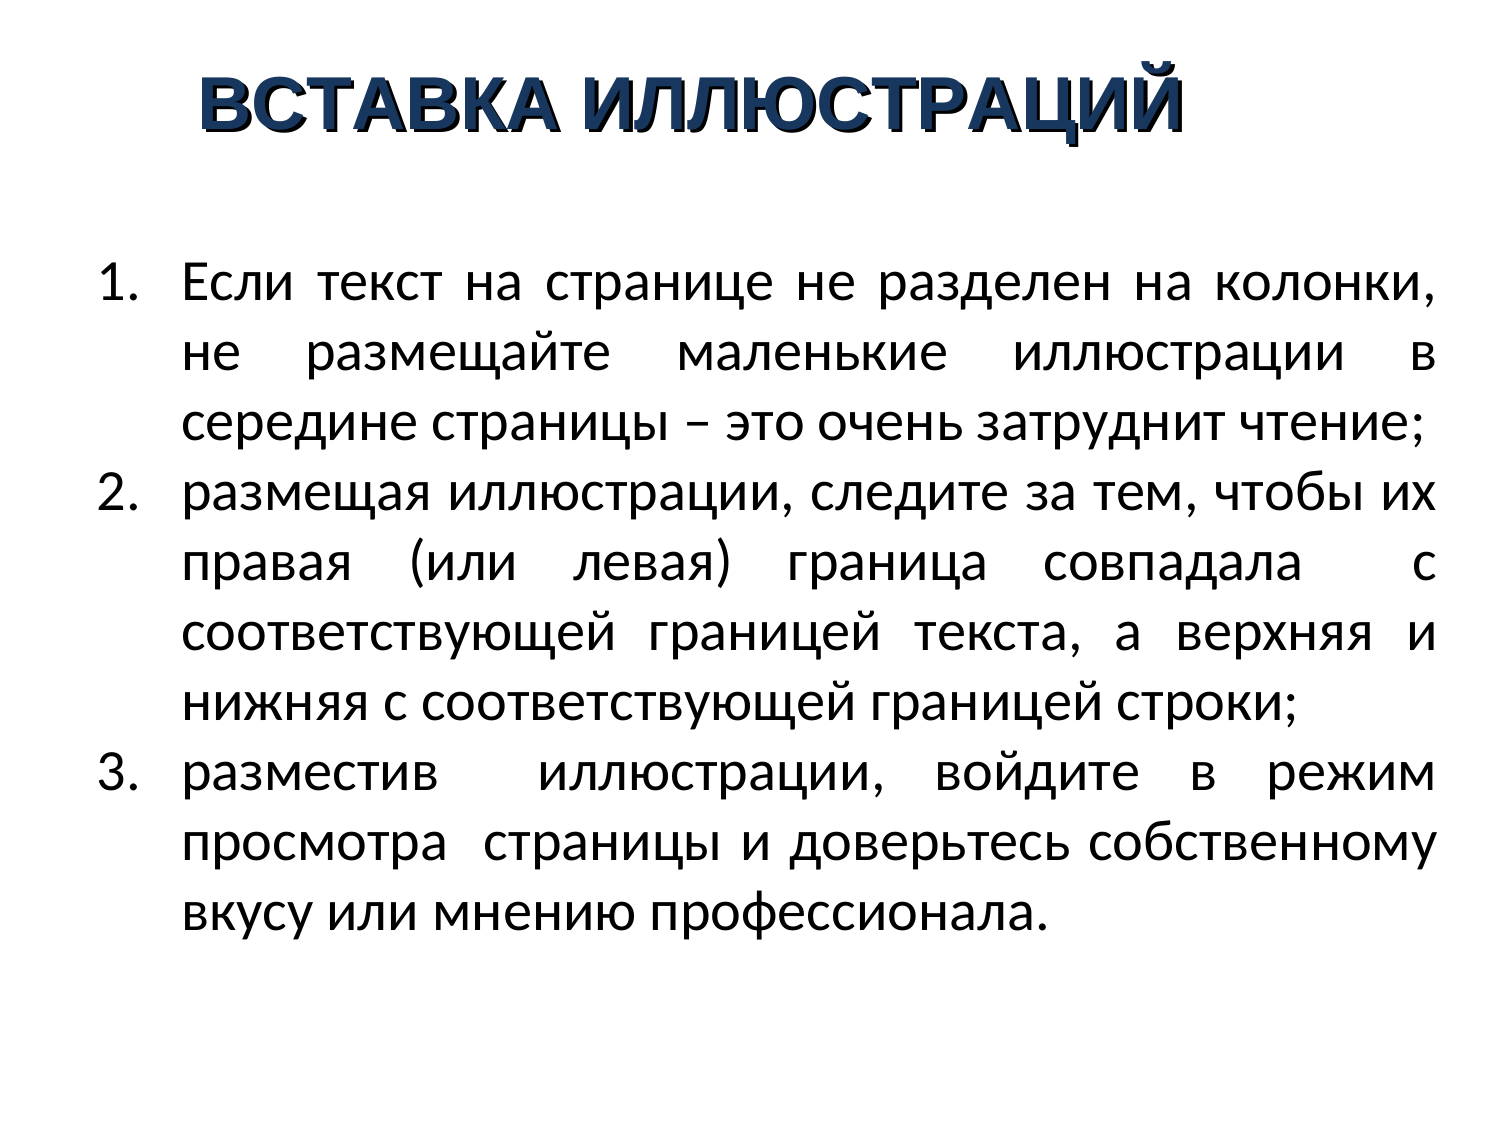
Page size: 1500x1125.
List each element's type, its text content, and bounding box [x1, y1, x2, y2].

text_box ВСТАВКА ИЛЛЮСТРАЦИЙ [182, 46, 1200, 153]
text_box Если текст на странице не разделен на колонки, не размещайте маленькие иллюстрации в середине страницы – это очень затруднит чтение; размещая иллюстрации, следите за тем, чтобы их правая (или левая) граница совпадала с соответствующей границей текста, а верхняя и нижняя с соответствующей границей строки; разместив иллюстрации, войдите в режим просмотра страницы и доверьтесь собственному вкусу или мнению профессионала. [81, 234, 1454, 1020]
